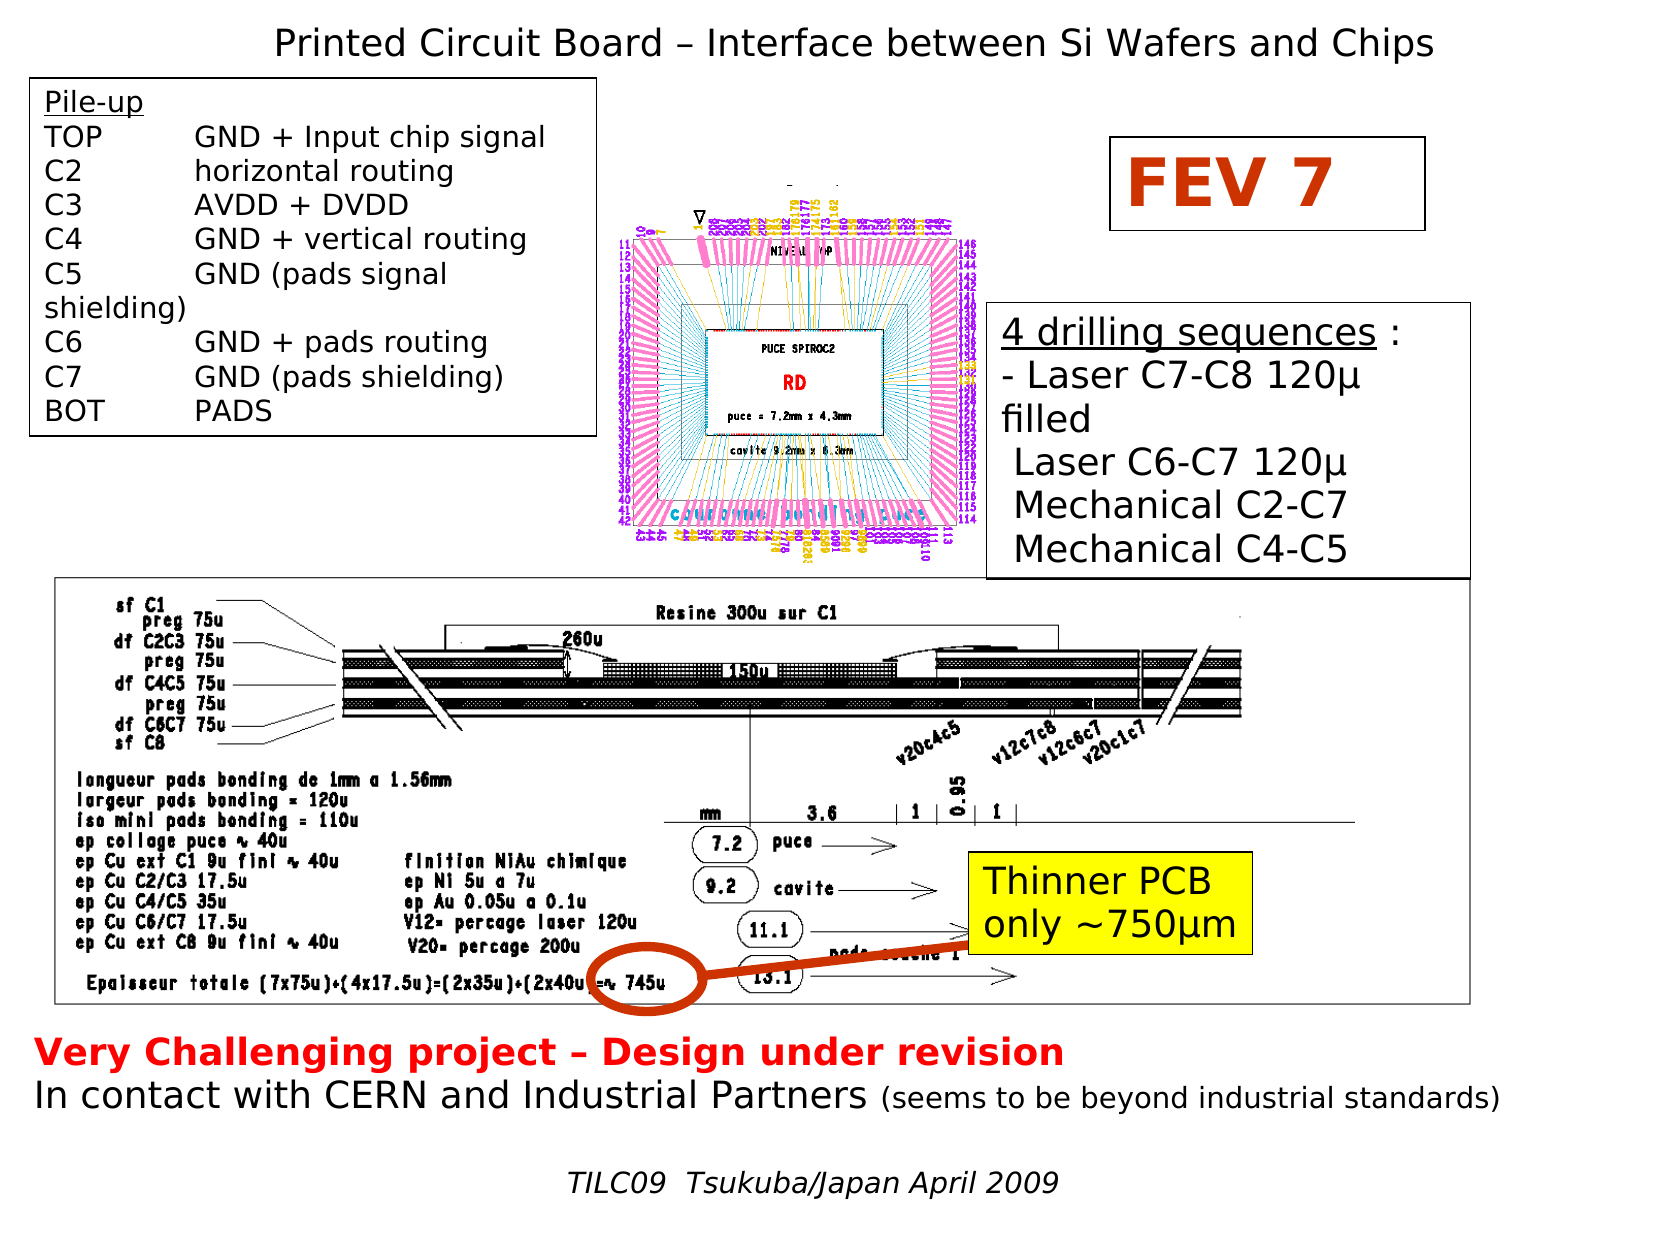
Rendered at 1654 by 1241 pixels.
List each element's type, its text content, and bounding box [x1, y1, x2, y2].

text_box FEV 7 [1110, 137, 1426, 231]
text_box Very Challenging project – Design under revision In contact with CERN and Industrial Partners (seems to be beyond industrial standards) [18, 1023, 1507, 1126]
text_box Printed Circuit Board – Interface between Si Wafers and Chips [258, 13, 1426, 73]
text_box Pile-up TOP GND + Input chip signal C2 horizontal routing C3 AVDD + DVDD C4 GND + vertical routing C5 GND (pads signal shielding) C6 GND + pads routing C7 GND (pads shielding) BOT PADS [29, 78, 597, 437]
text_box 4 drilling sequences : - Laser C7-C8 120µ filled Laser C6-C7 120µ Mechanical C2-C7 Mechanical C4-C5 [986, 302, 1471, 580]
text_box Thinner PCB only ~750µm [968, 851, 1253, 955]
picture [41, 185, 1486, 1018]
